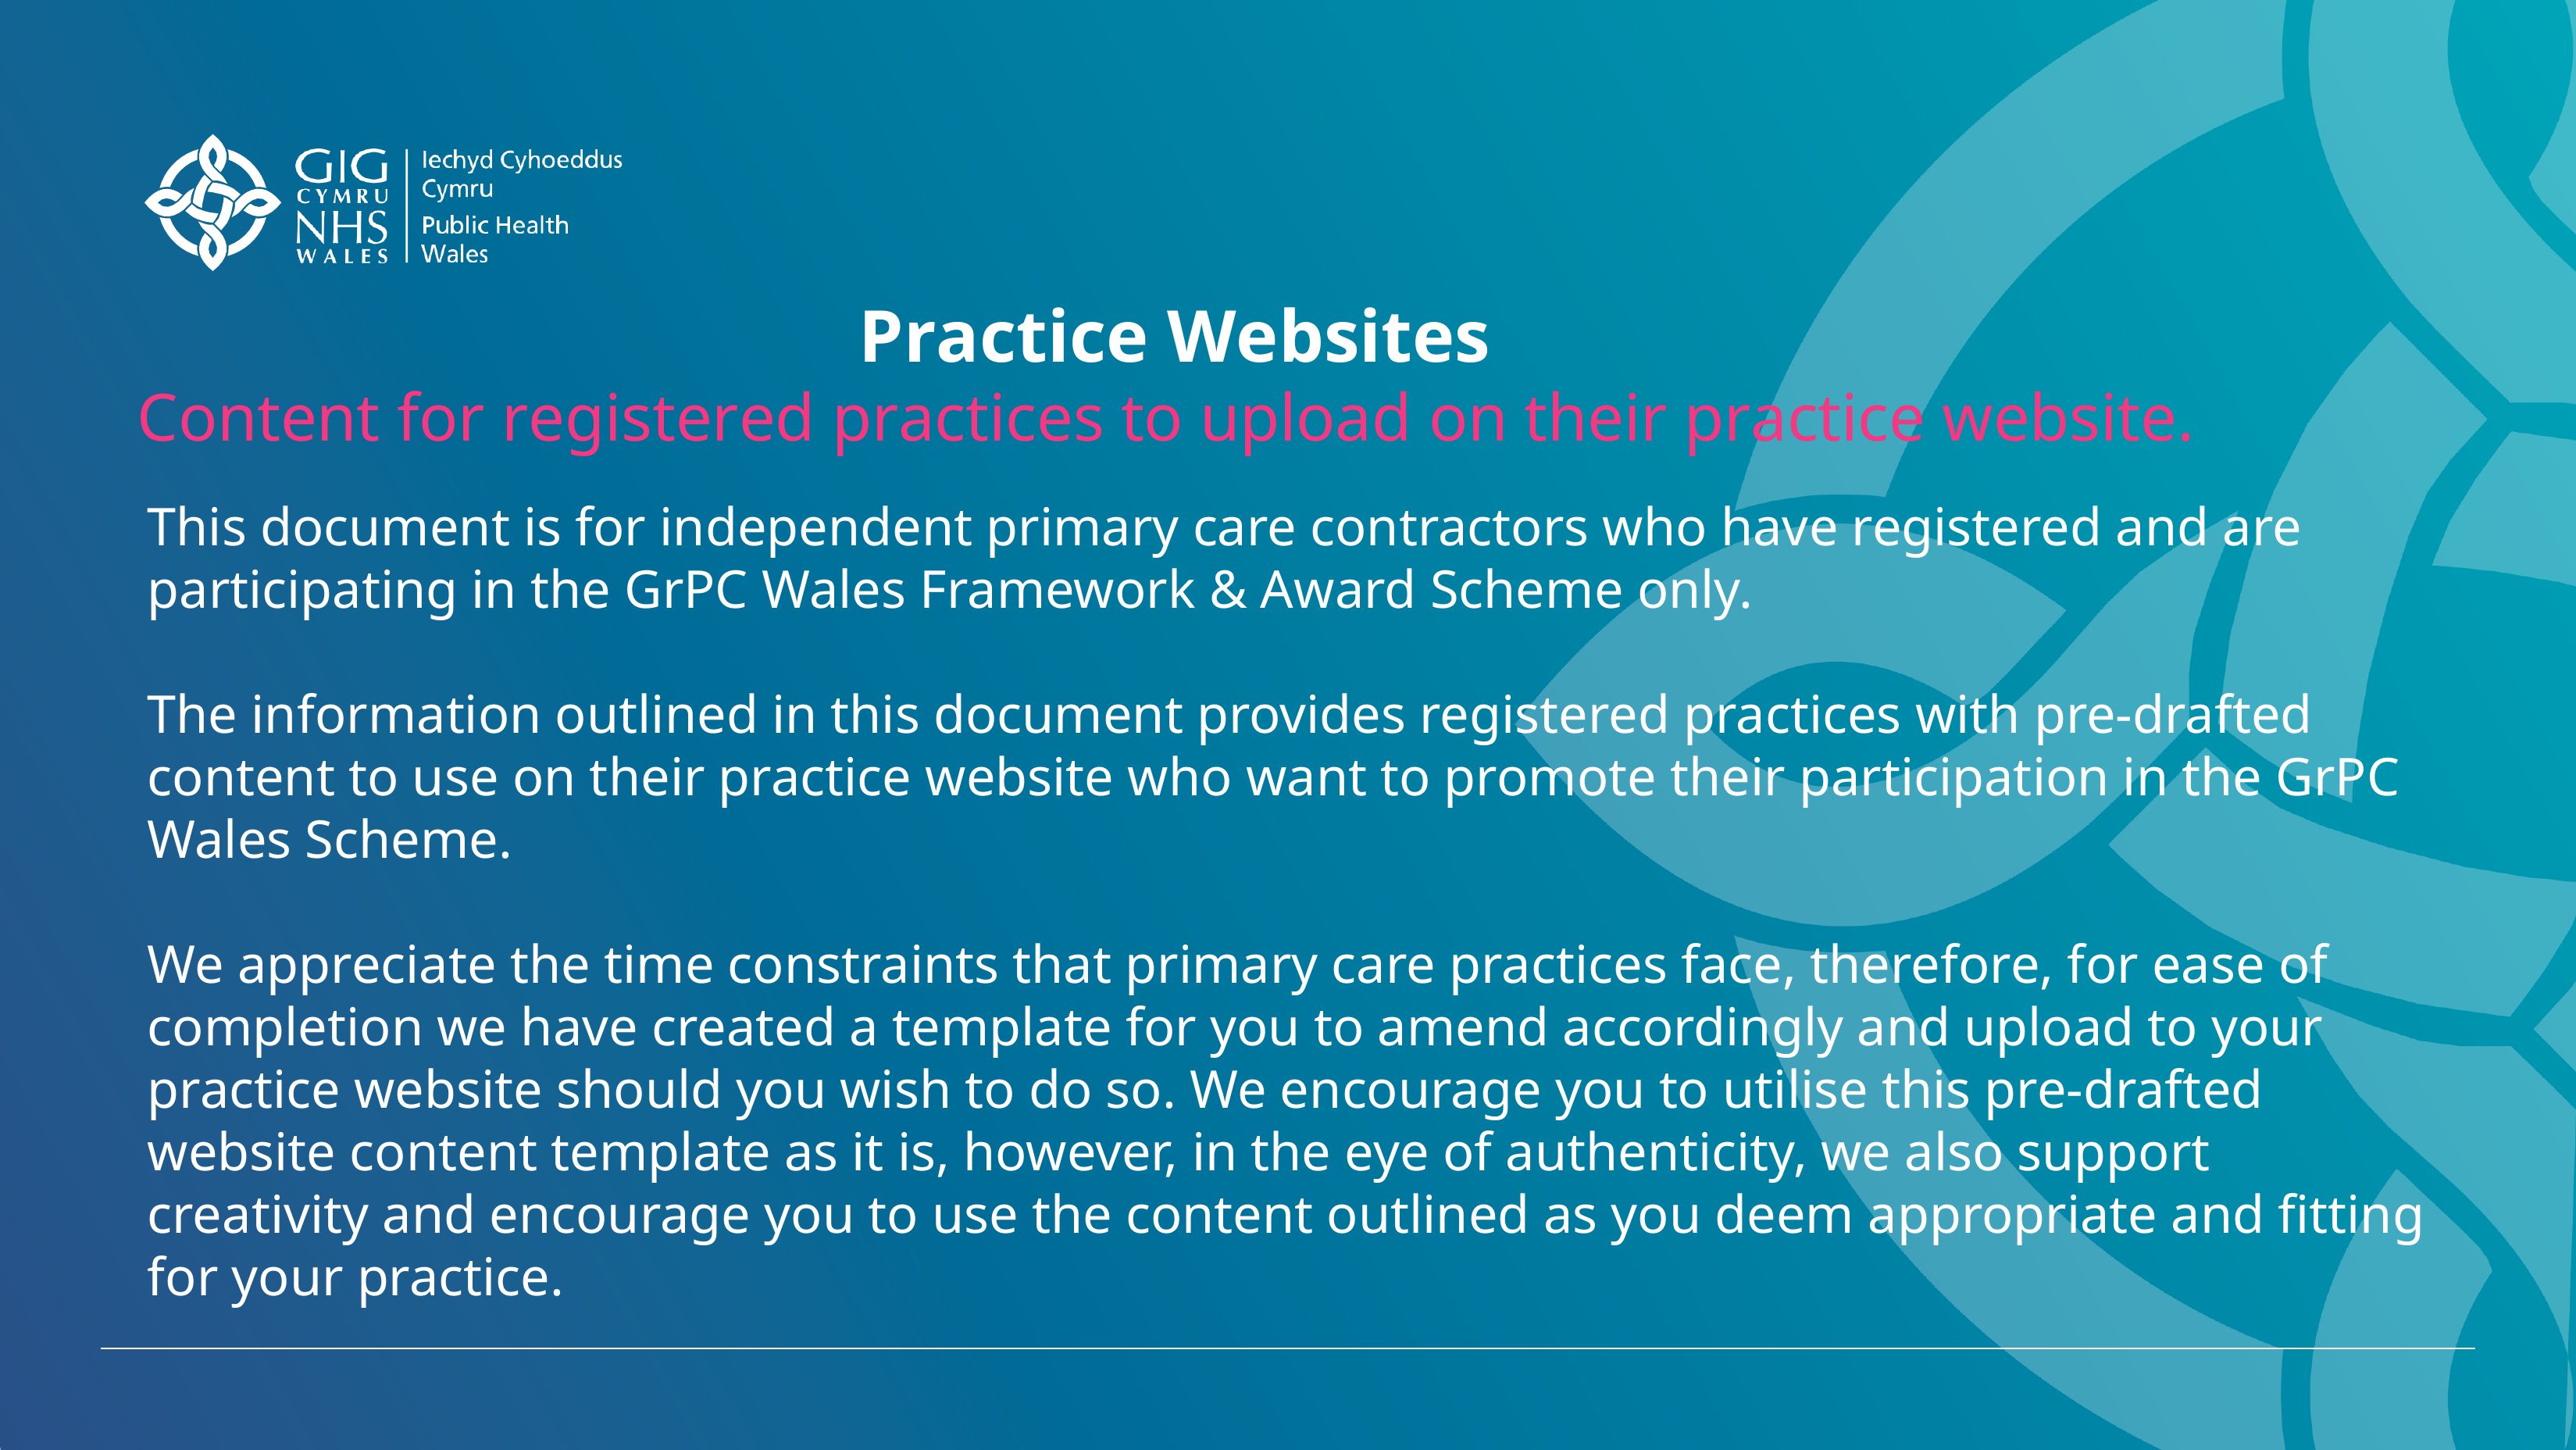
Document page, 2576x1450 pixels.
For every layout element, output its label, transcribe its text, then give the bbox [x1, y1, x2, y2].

title Practice Websites Content for registered practices to upload on their practice website. [135, 288, 2441, 456]
text_box This document is for independent primary care contractors who have registered and are participating in the GrPC Wales Framework & Award Scheme only. The information outlined in this document provides registered practices with pre-drafted content to use on their practice website who want to promote their participation in the GrPC Wales Scheme. We appreciate the time constraints that primary care practices face, therefore, for ease of completion we have created a template for you to amend accordingly and upload to your practice website should you wish to do so. We encourage you to utilise this pre-drafted website content template as it is, however, in the eye of authenticity, we also support creativity and encourage you to use the content outlined as you deem appropriate and fitting for your practice. [135, 488, 2441, 1320]
